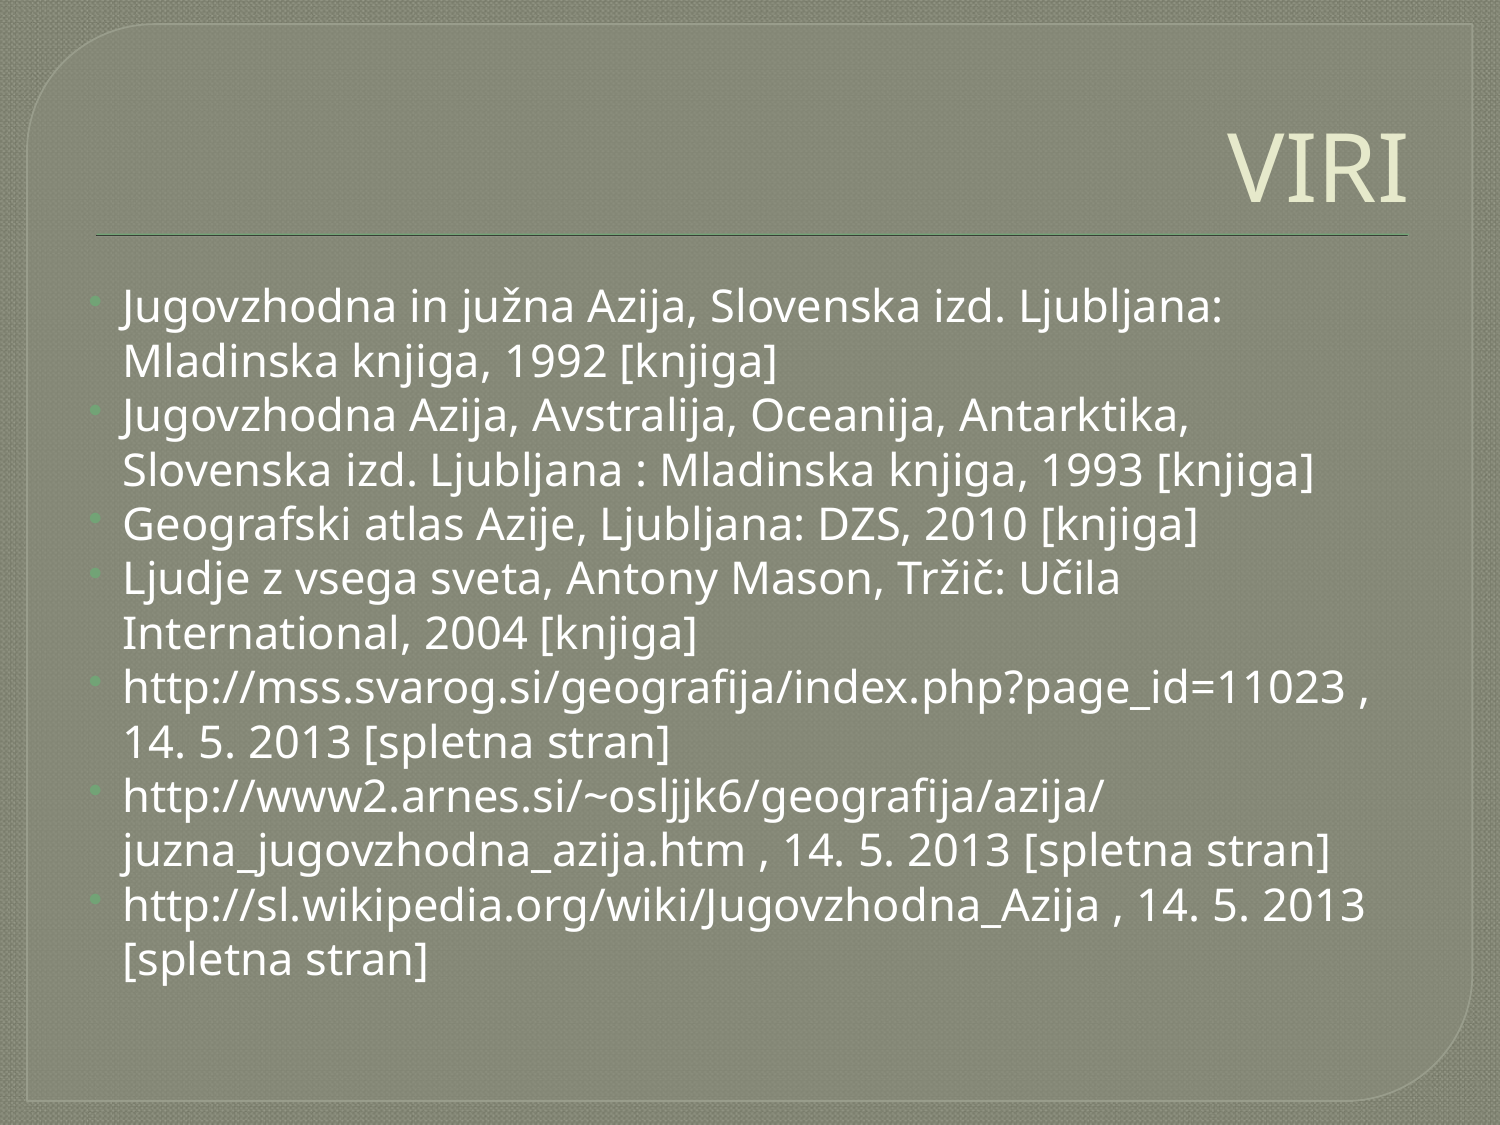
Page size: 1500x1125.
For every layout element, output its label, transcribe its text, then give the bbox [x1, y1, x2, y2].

picture [0, 0, 1500, 1125]
title VIRI [75, 41, 1425, 230]
list Jugovzhodna in južna Azija, Slovenska izd. Ljubljana: Mladinska knjiga, 1992 [knjiga] Jugovzhodna Azija, Avstralija, Oceanija, Antarktika, Slovenska izd. Ljubljana : Mladinska knjiga, 1993 [knjiga] Geografski atlas Azije, Ljubljana: DZS, 2010 [knjiga] Ljudje z vsega sveta, Antony Mason, Tržič: Učila International, 2004 [knjiga] http://mss.svarog.si/geografija/index.php?page_id=11023 , 14. 5. 2013 [spletna stran] http://www2.arnes.si/~osljjk6/geografija/azija/juzna_jugovzhodna_azija.htm , 14. 5. 2013 [spletna stran] http://sl.wikipedia.org/wiki/Jugovzhodna_Azija , 14. 5. 2013 [spletna stran] [75, 270, 1425, 1013]
